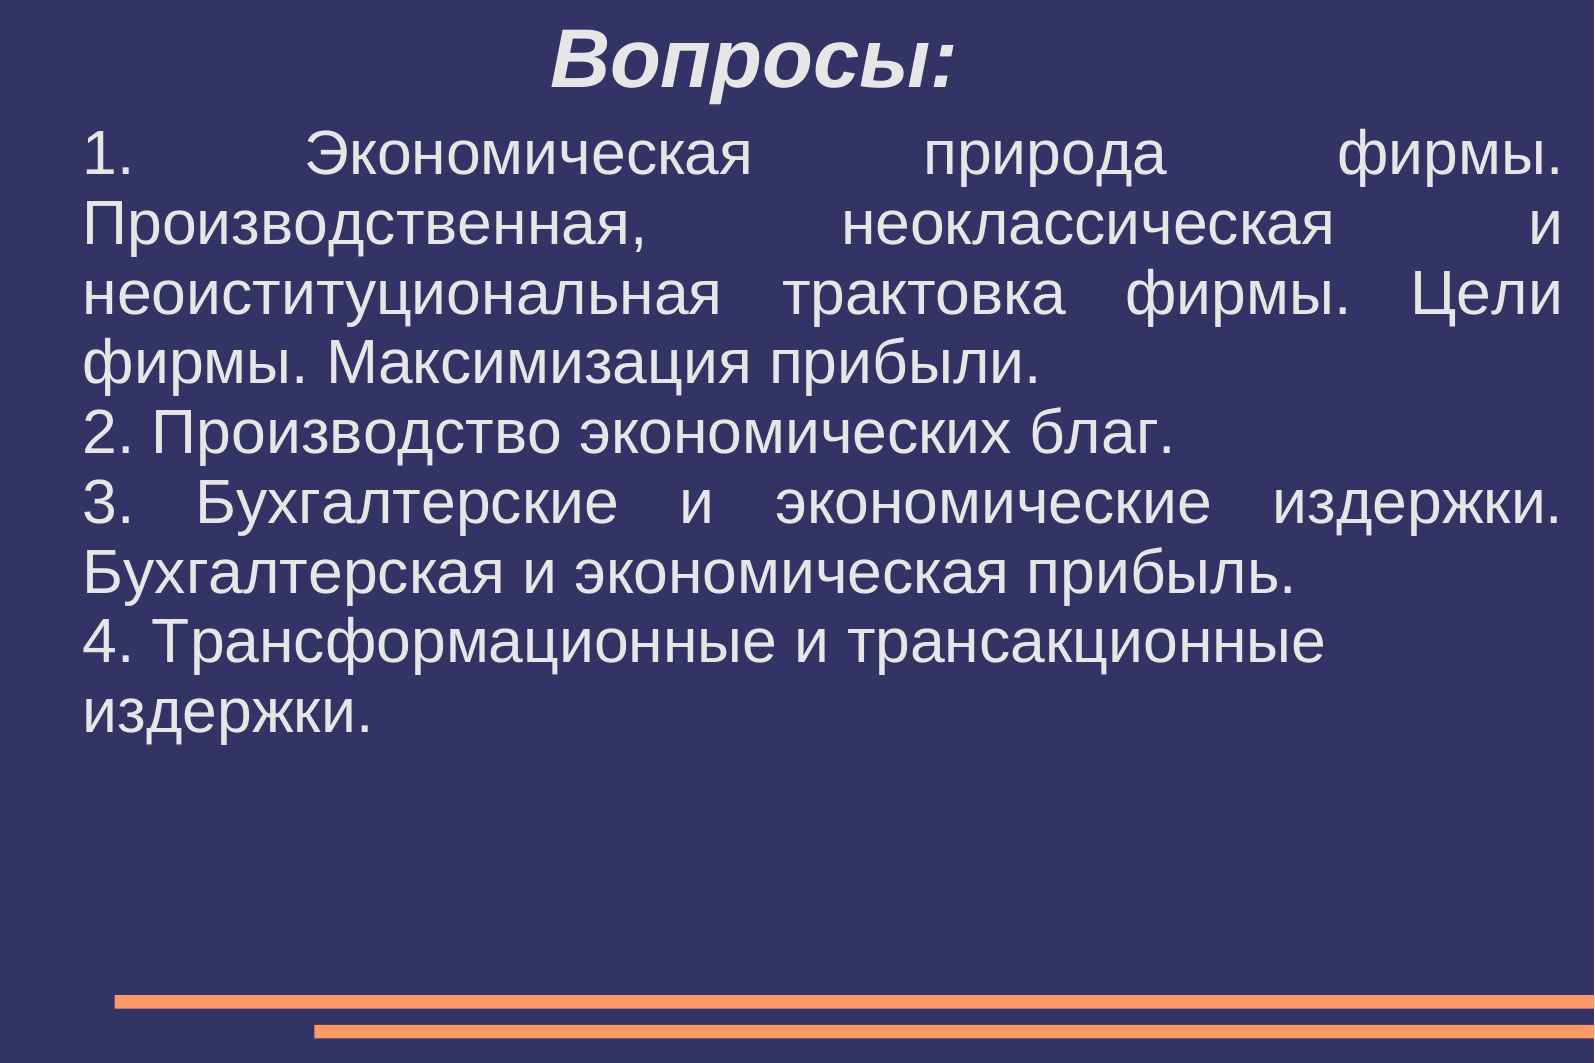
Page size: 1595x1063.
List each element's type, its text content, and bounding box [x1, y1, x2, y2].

title Вопросы: [29, 0, 1479, 118]
list 1. Экономическая природа фирмы. Производственная, неоклассическая и неоиституциональная трактовка фирмы. Цели фирмы. Максимизация прибыли. 2. Производство экономических благ. 3. Бухгалтерские и экономические издержки. Бухгалтерская и экономическая прибыль. 4. Трансформационные и трансакционные издержки. [0, 118, 1565, 920]
